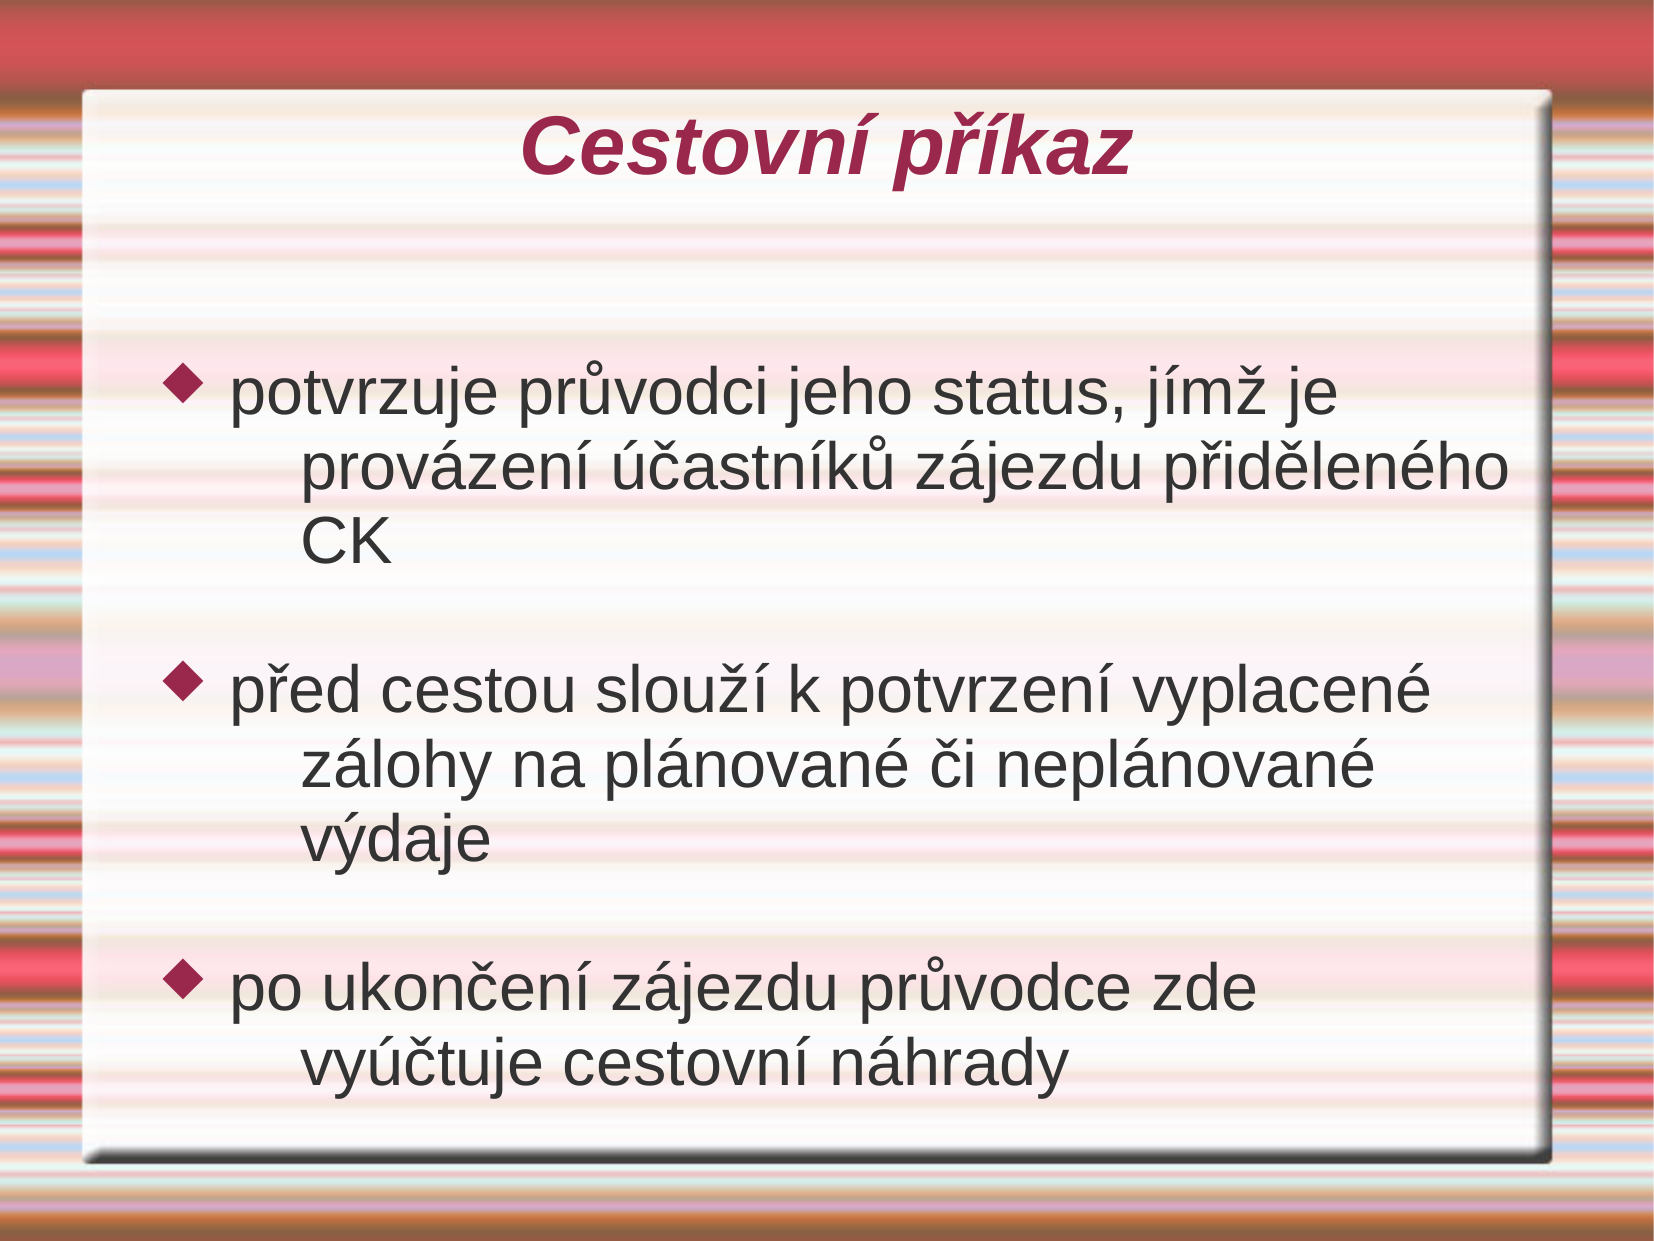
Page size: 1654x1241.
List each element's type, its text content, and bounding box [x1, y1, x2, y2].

title Cestovní příkaz [121, 57, 1534, 230]
list potvrzuje průvodci jeho status, jímž je provázení účastníků zájezdu přiděleného CK před cestou slouží k potvrzení vyplacené zálohy na plánované či neplánované výdaje po ukončení zájezdu průvodce zde vyúčtuje cestovní náhrady [134, 350, 1516, 1118]
